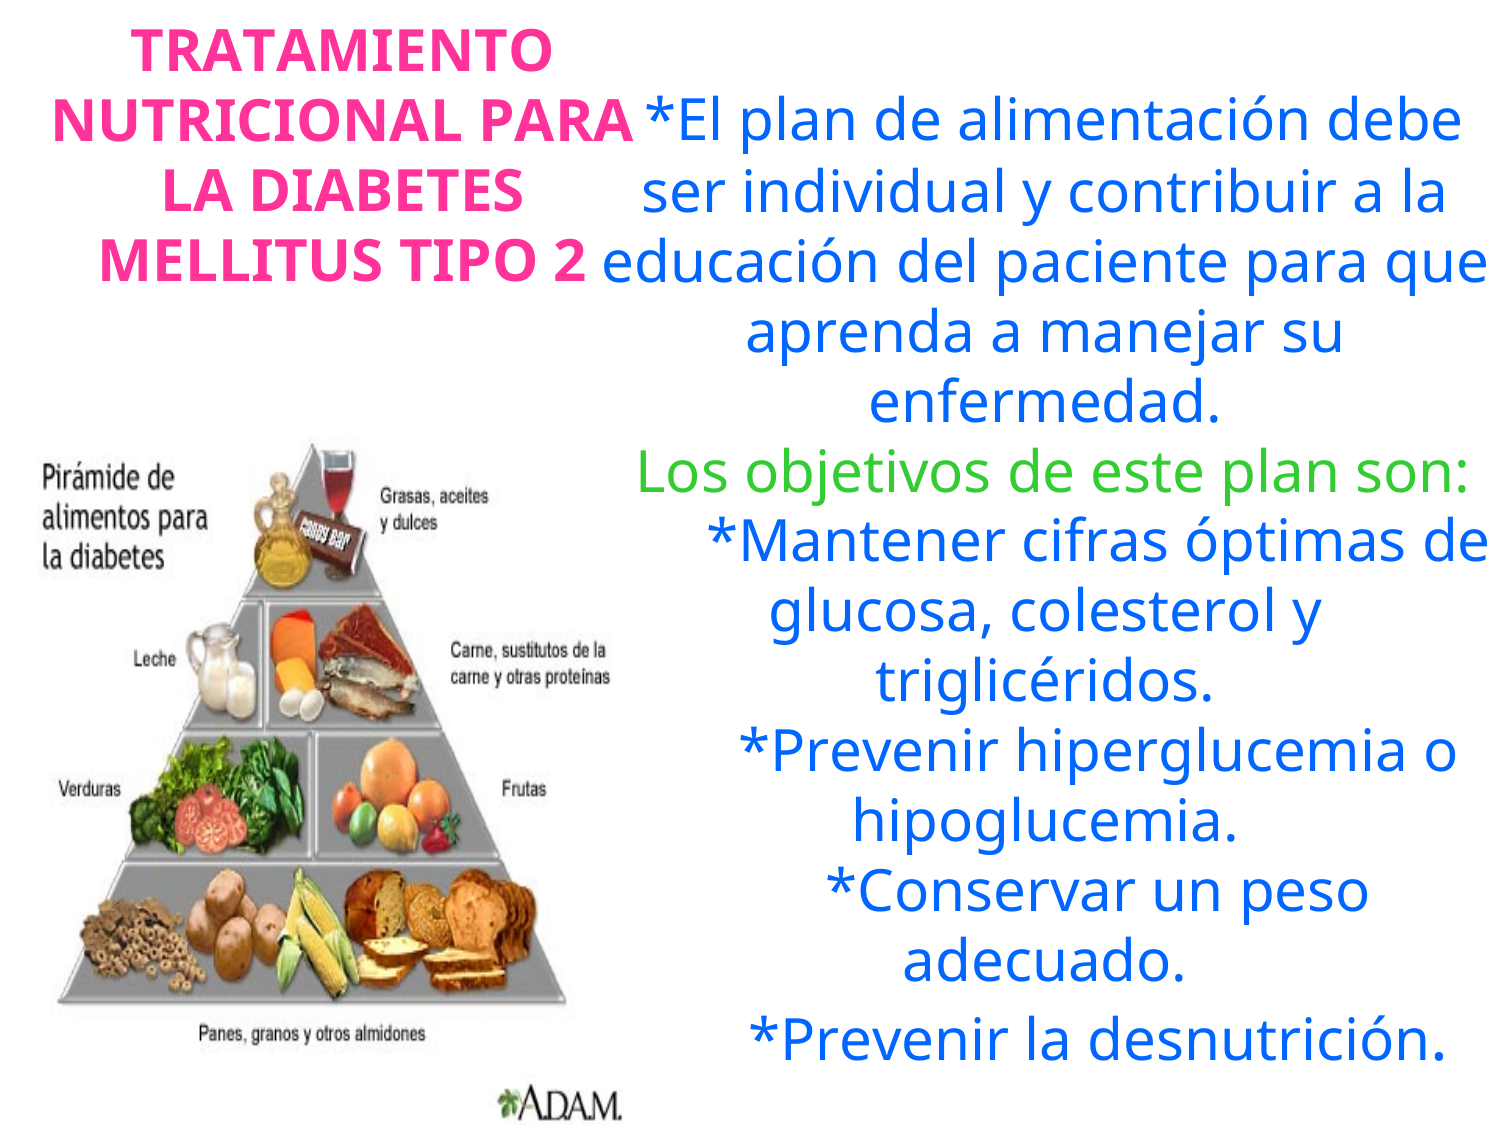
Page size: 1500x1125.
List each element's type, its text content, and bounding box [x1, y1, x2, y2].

picture [0, 420, 625, 1125]
title *El plan de alimentación debe ser individual y contribuir a la educación del paciente para que aprenda a manejar su enfermedad. Los objetivos de este plan son: *Mantener cifras óptimas de glucosa, colesterol y triglicéridos. *Prevenir hiperglucemia o hipoglucemia. *Conservar un peso adecuado. *Prevenir la desnutrición. [584, 29, 1500, 1118]
text_box TRATAMIENTO NUTRICIONAL PARA LA DIABETES MELLITUS TIPO 2 [5, 5, 680, 302]
